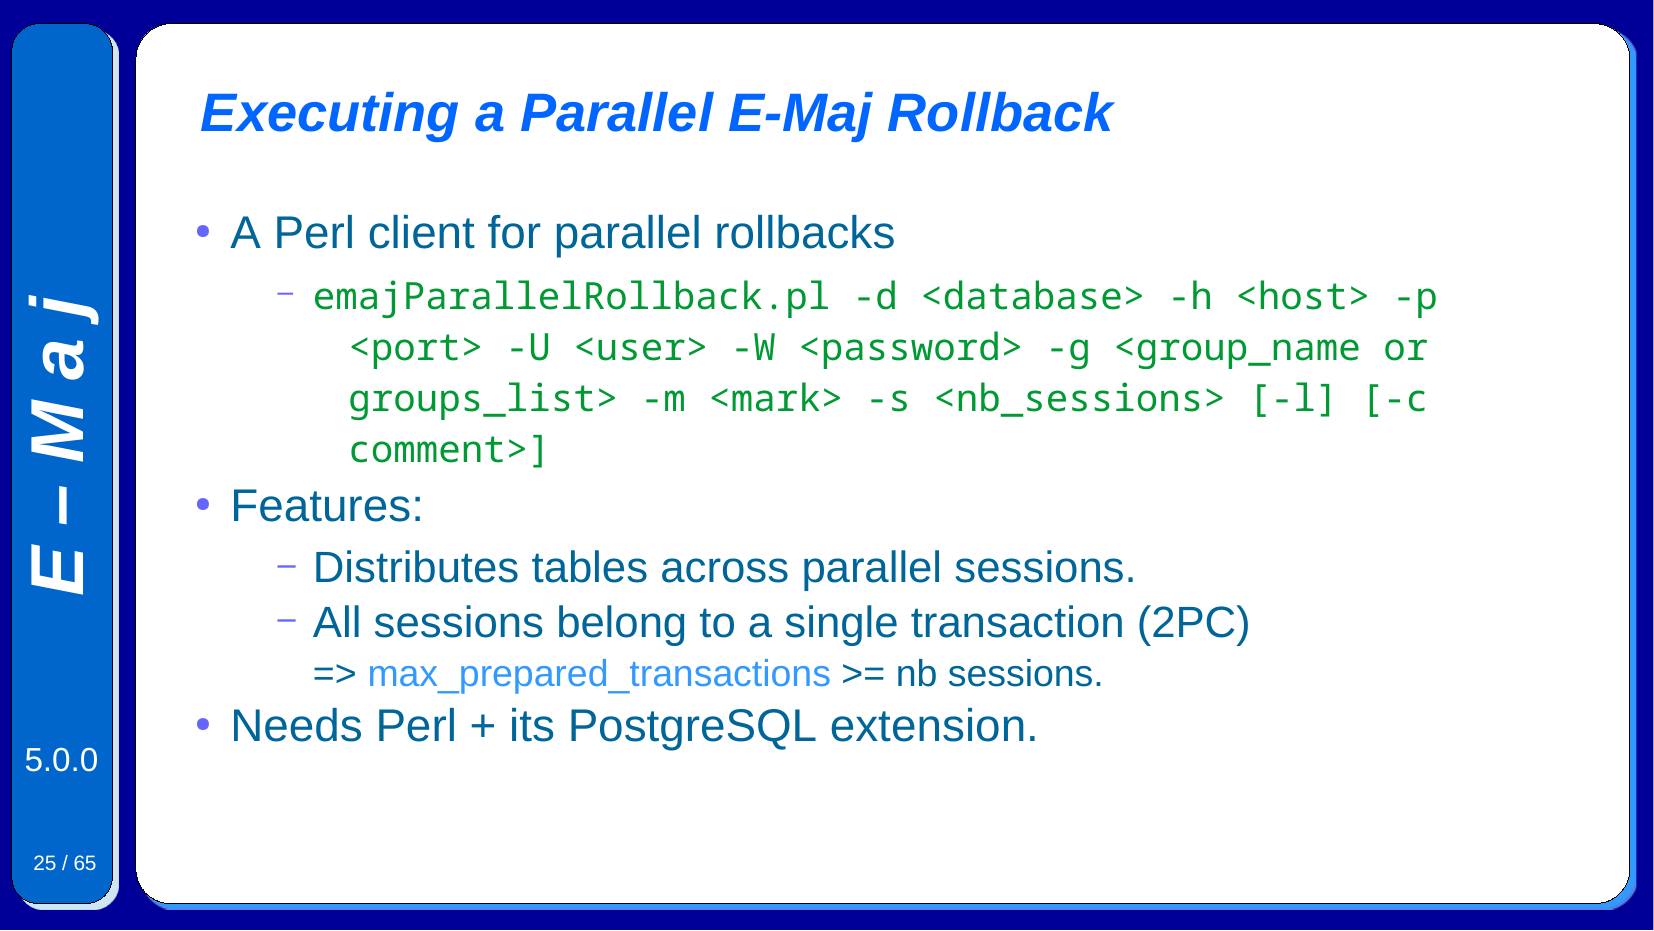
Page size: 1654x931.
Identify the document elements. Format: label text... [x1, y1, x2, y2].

title Executing a Parallel E-Maj Rollback [200, 34, 1575, 191]
list A Perl client for parallel rollbacks emajParallelRollback.pl -d <database> -h <host> -p <port> -U <user> -W <password> -g <group_name or groups_list> -m <mark> -s <nb_sessions> [-l] [-c comment>] Features: Distributes tables across parallel sessions. All sessions belong to a single transaction (2PC) => max_prepared_transactions >= nb sessions. Needs Perl + its PostgreSQL extension. [177, 206, 1587, 827]
